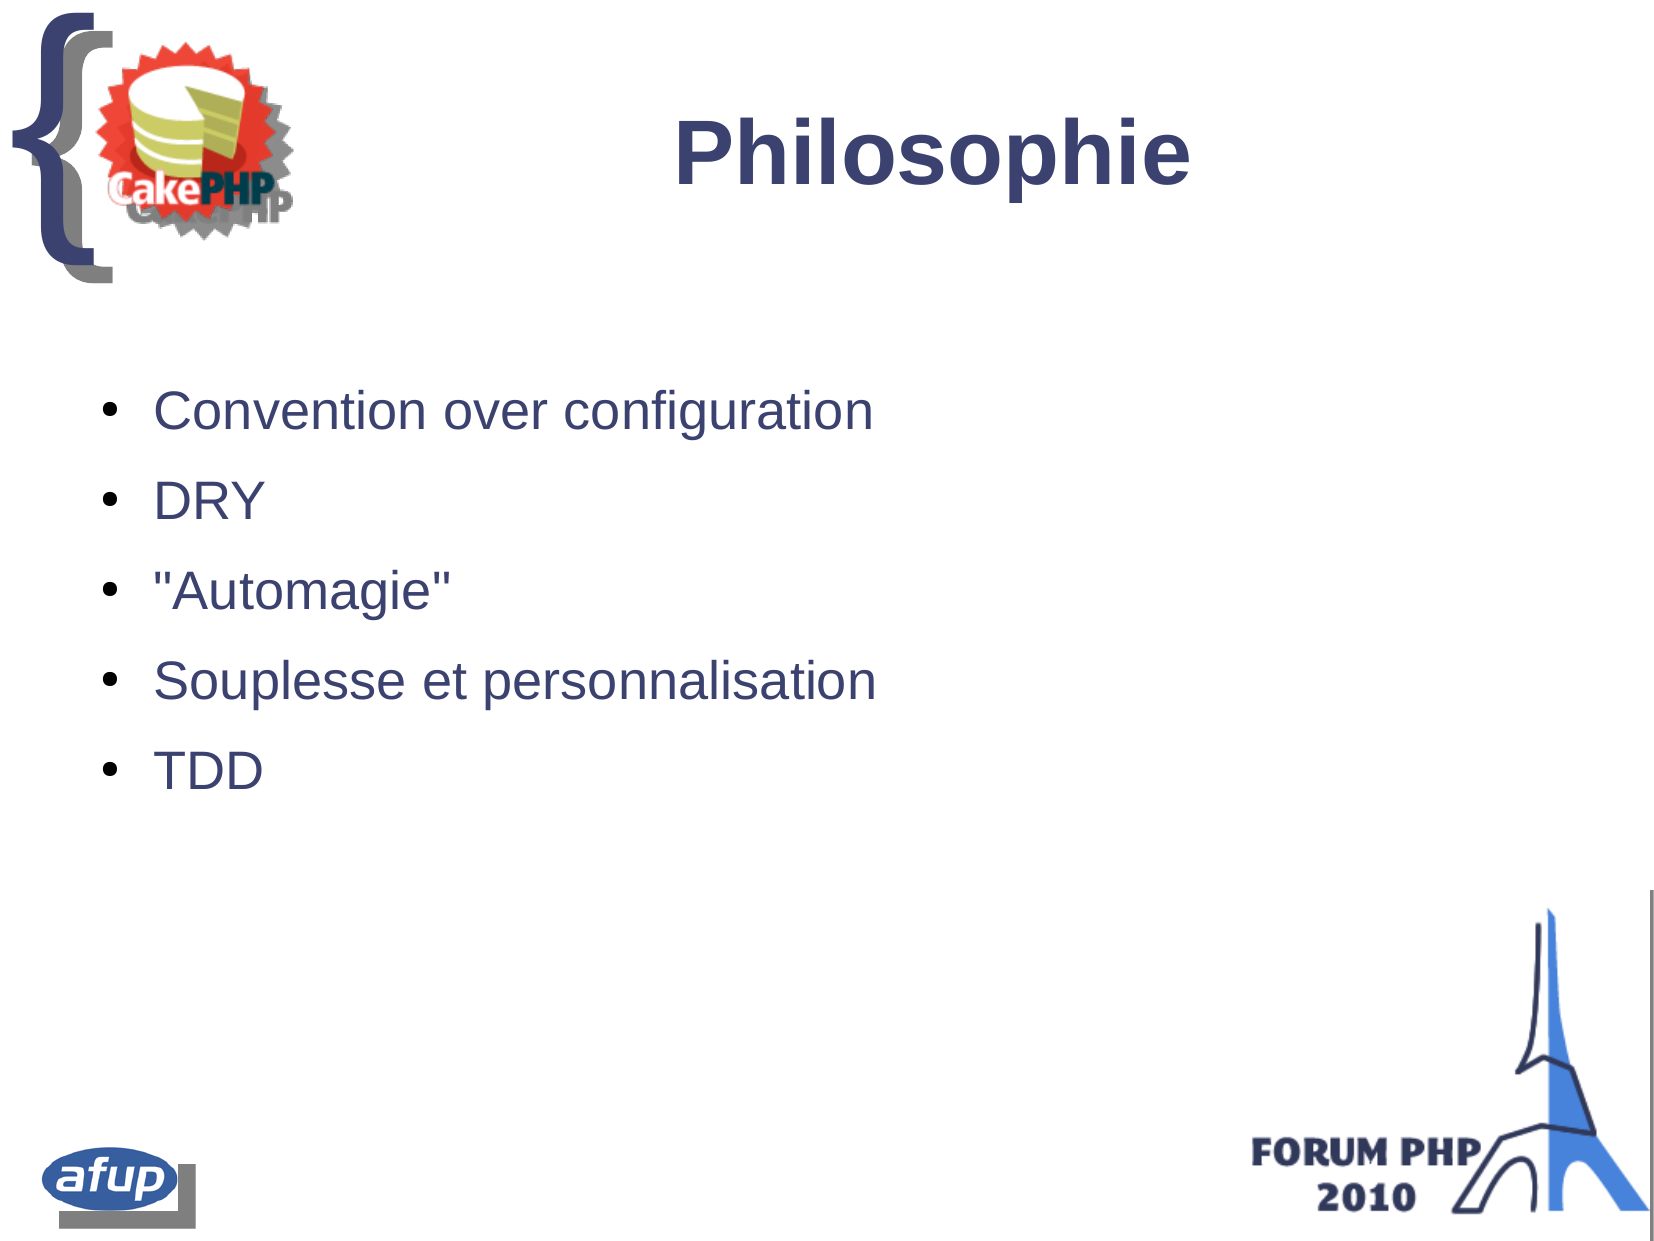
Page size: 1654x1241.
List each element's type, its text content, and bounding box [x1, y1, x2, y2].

picture [1240, 872, 1650, 1241]
list Convention over configuration DRY "Automagie" Souplesse et personnalisation TDD [82, 290, 1571, 1094]
title Philosophie [295, 56, 1571, 250]
picture [41, 1146, 178, 1211]
picture [88, 35, 284, 231]
